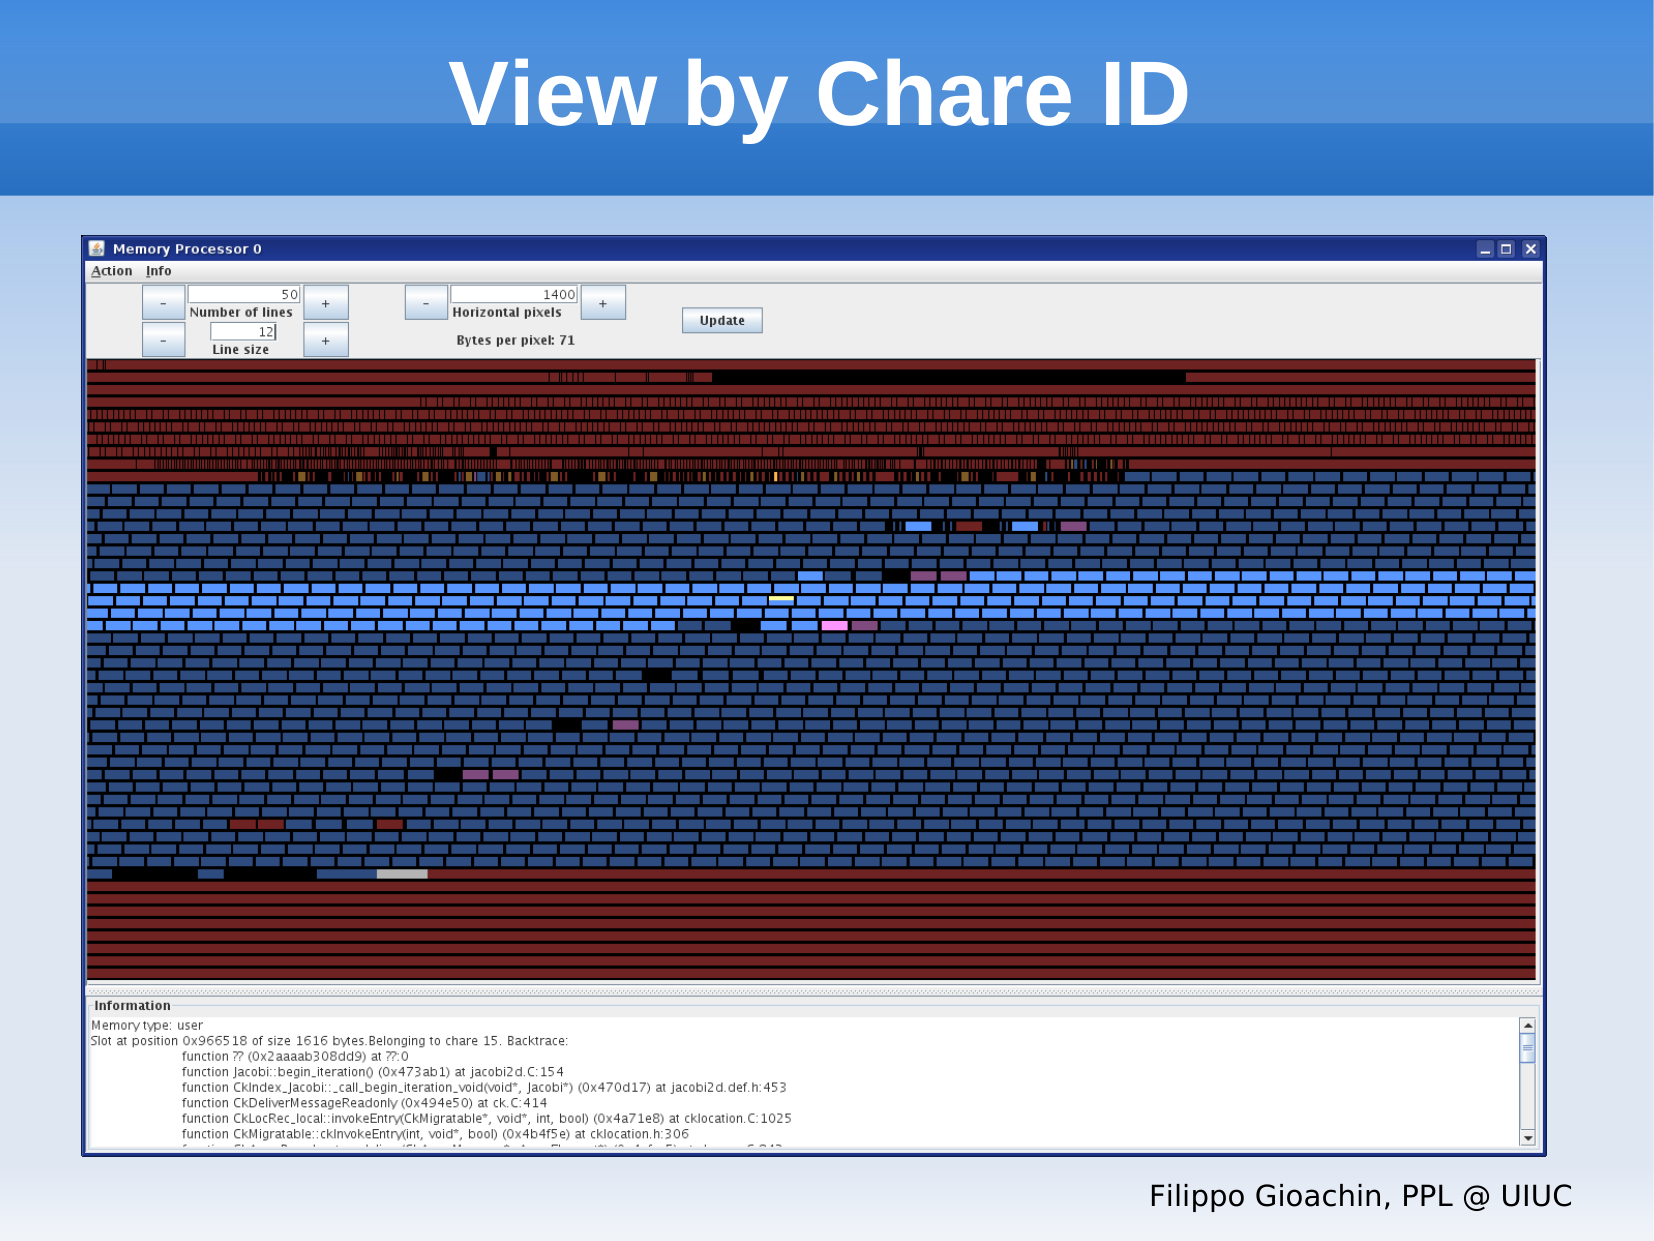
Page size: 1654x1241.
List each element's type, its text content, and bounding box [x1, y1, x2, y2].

title View by Chare ID [76, 0, 1565, 208]
picture [0, 0, 1654, 1241]
